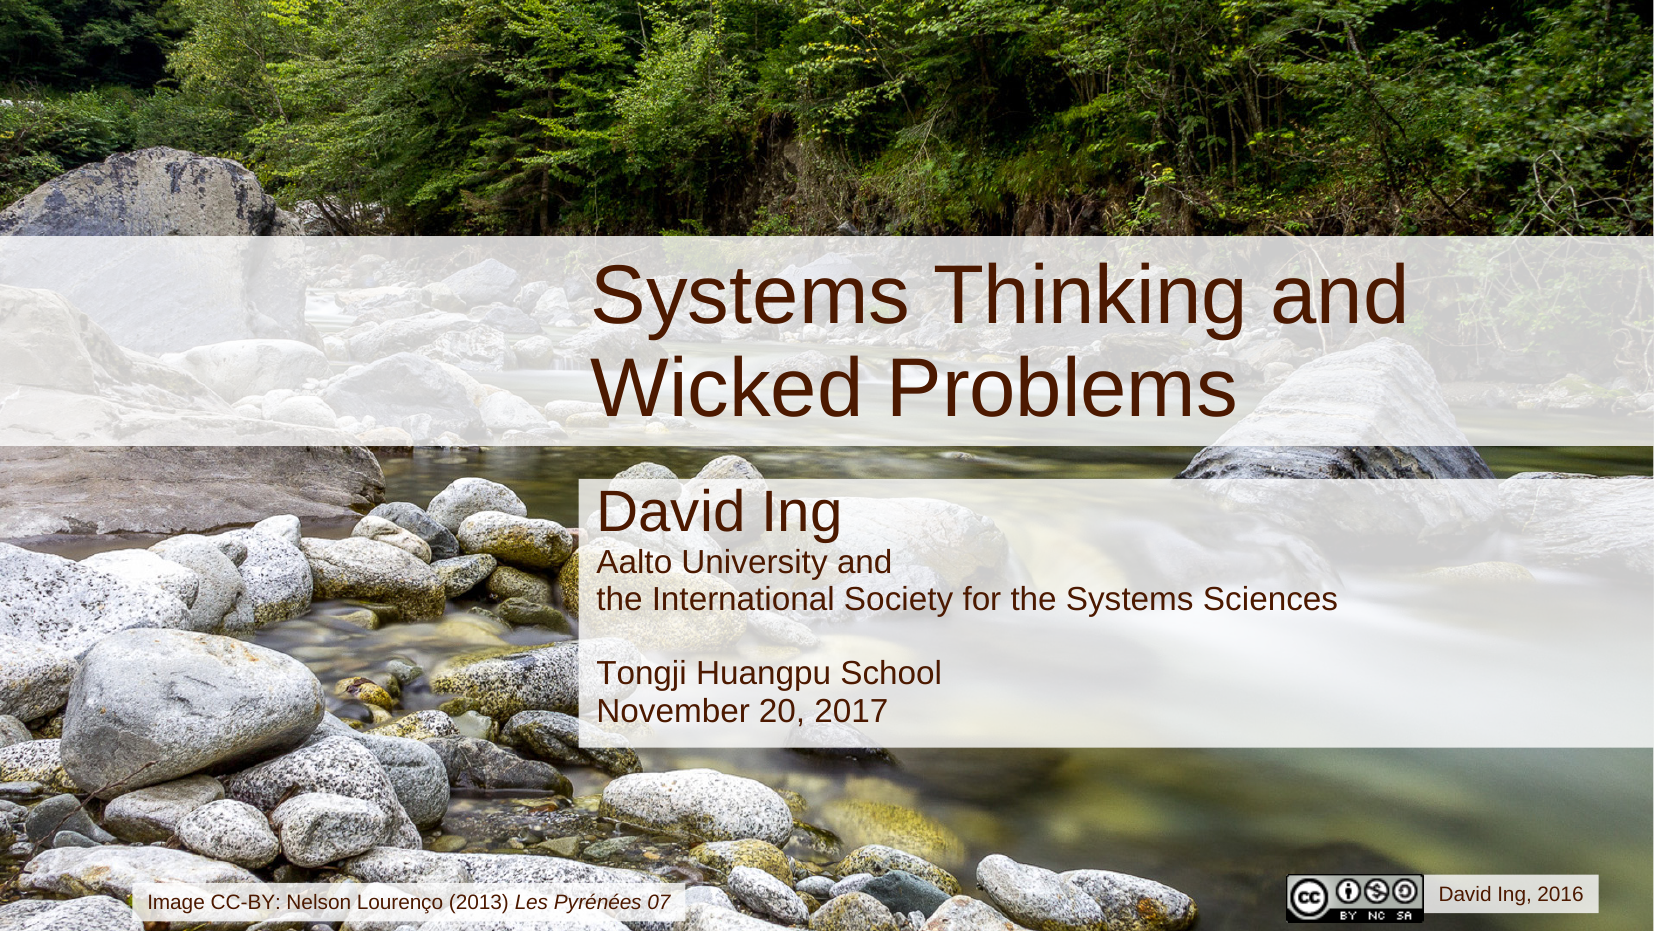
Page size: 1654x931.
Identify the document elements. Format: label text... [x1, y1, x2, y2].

title Systems Thinking and Wicked Problems [0, 236, 1654, 446]
text_box David Ing, 2016 [1424, 874, 1599, 914]
picture [0, 0, 1654, 236]
picture [0, 446, 1654, 931]
list David Ing Aalto University and the International Society for the Systems Sciences Tongji Huangpu School November 20, 2017 [578, 478, 1654, 748]
